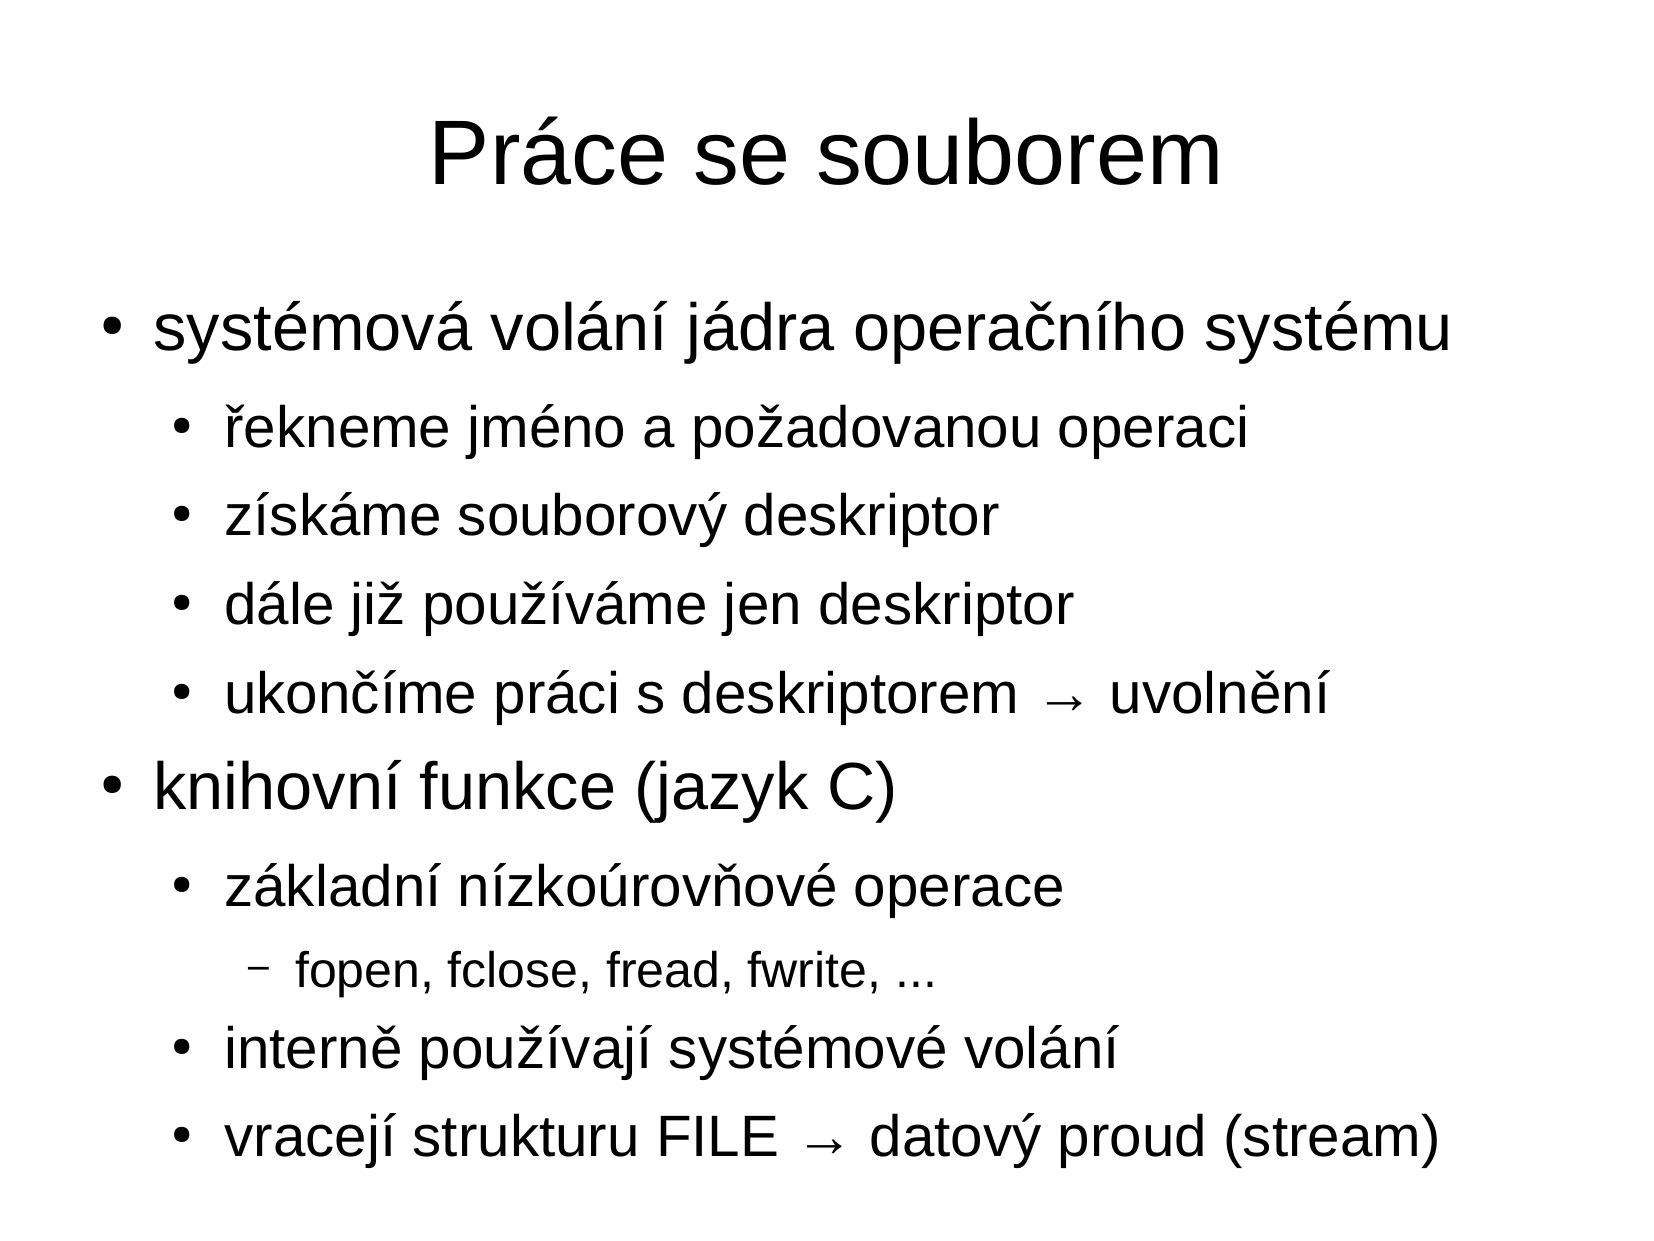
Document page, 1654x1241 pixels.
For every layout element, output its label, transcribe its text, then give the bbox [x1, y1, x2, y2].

list systémová volání jádra operačního systému řekneme jméno a požadovanou operaci získáme souborový deskriptor dále již používáme jen deskriptor ukončíme práci s deskriptorem → uvolnění knihovní funkce (jazyk C) základní nízkoúrovňové operace fopen, fclose, fread, fwrite, ... interně používají systémové volání vracejí strukturu FILE → datový proud (stream) [82, 290, 1571, 1168]
title Práce se souborem [82, 56, 1571, 250]
